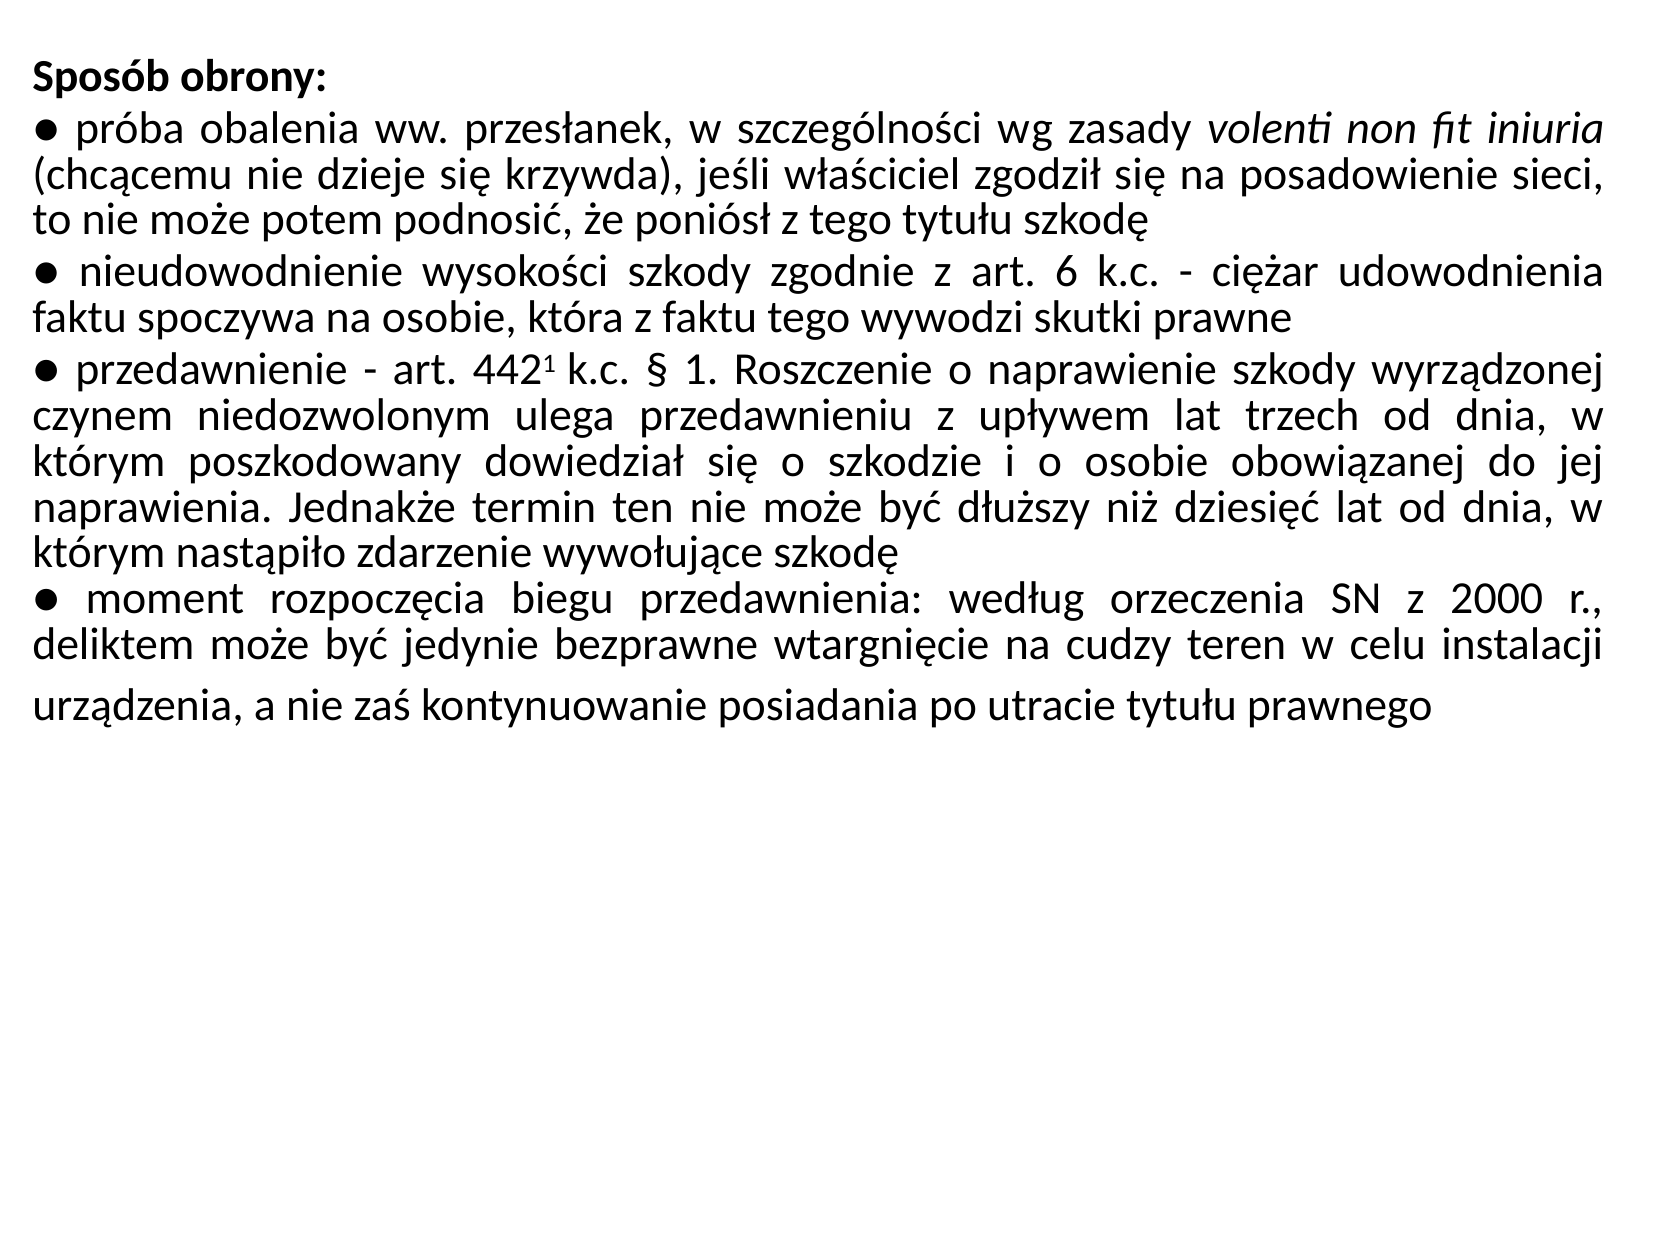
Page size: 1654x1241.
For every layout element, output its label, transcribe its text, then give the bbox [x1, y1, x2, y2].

list Sposób obrony: ● próba obalenia ww. przesłanek, w szczególności wg zasady volenti non fit iniuria (chcącemu nie dzieje się krzywda), jeśli właściciel zgodził się na posadowienie sieci, to nie może potem podnosić, że poniósł z tego tytułu szkodę ● nieudowodnienie wysokości szkody zgodnie z art. 6 k.c. - ciężar udowodnienia faktu spoczywa na osobie, która z faktu tego wywodzi skutki prawne ● przedawnienie - art. 4421 k.c. § 1. Roszczenie o naprawienie szkody wyrządzonej czynem niedozwolonym ulega przedawnieniu z upływem lat trzech od dnia, w którym poszkodowany dowiedział się o szkodzie i o osobie obowiązanej do jej naprawienia. Jednakże termin ten nie może być dłuższy niż dziesięć lat od dnia, w którym nastąpiło zdarzenie wywołujące szkodę ● moment rozpoczęcia biegu przedawnienia: według orzeczenia SN z 2000 r., deliktem może być jedynie bezprawne wtargnięcie na cudzy teren w celu instalacji urządzenia, a nie zaś kontynuowanie posiadania po utracie tytułu prawnego [32, 57, 1605, 1201]
